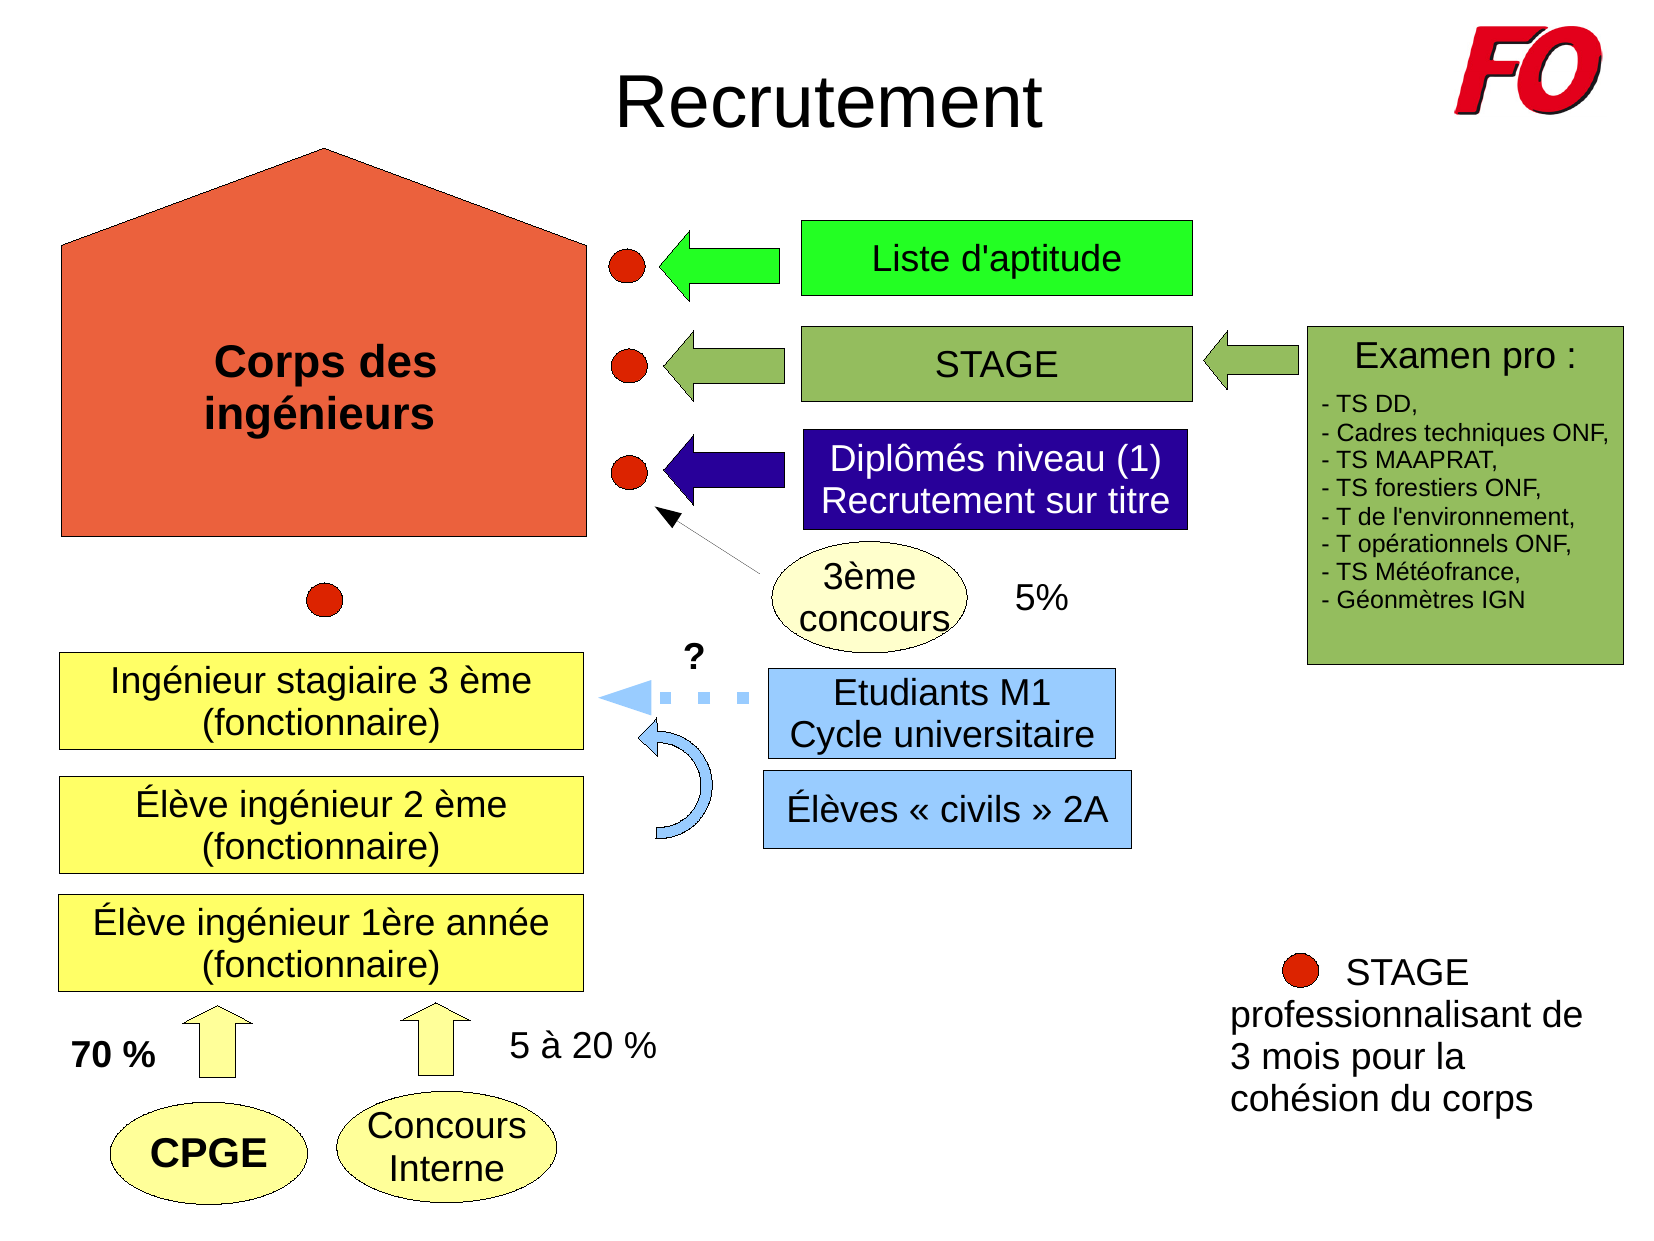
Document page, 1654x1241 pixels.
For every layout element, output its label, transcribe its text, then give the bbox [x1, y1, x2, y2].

text_box [659, 230, 780, 302]
text_box Examen pro : - TS DD, - Cadres techniques ONF, - TS MAAPRAT, - TS forestiers ONF, - T de l'environnement, - T opérationnels ONF, - TS Météofrance, - Géonmètres IGN [1307, 326, 1624, 665]
text_box [400, 1002, 471, 1076]
text_box [611, 348, 648, 383]
text_box 3ème concours [771, 541, 968, 653]
text_box Élève ingénieur 2 ème (fonctionnaire) [59, 776, 584, 874]
text_box 5 à 20 % [494, 1017, 720, 1079]
text_box Ingénieur stagiaire 3 ème (fonctionnaire) [59, 652, 584, 750]
text_box [61, 148, 587, 537]
text_box Corps des ingénieurs [152, 329, 500, 449]
text_box 5% [1000, 569, 1101, 626]
text_box [638, 717, 713, 839]
text_box STAGE professionnalisant de 3 mois pour la cohésion du corps [1215, 944, 1604, 1128]
text_box [182, 1005, 253, 1078]
text_box Etudiants M1 Cycle universitaire [768, 668, 1116, 759]
text_box Élèves « civils » 2A [763, 770, 1132, 849]
text_box STAGE [801, 326, 1193, 402]
text_box Diplômés niveau (1) Recrutement sur titre [803, 429, 1188, 530]
text_box Liste d'aptitude [801, 220, 1193, 296]
text_box Élève ingénieur 1ère année (fonctionnaire) [58, 894, 584, 992]
title Recrutement [84, 43, 1574, 159]
text_box CPGE [110, 1102, 308, 1205]
text_box [663, 434, 785, 506]
text_box [1203, 330, 1299, 390]
text_box 70 % [55, 1026, 194, 1098]
picture [1454, 26, 1607, 117]
text_box Concours Interne [336, 1091, 557, 1203]
text_box [611, 455, 648, 490]
text_box [663, 330, 785, 402]
text_box [608, 248, 646, 283]
text_box [306, 582, 343, 617]
text_box ? [668, 627, 723, 686]
